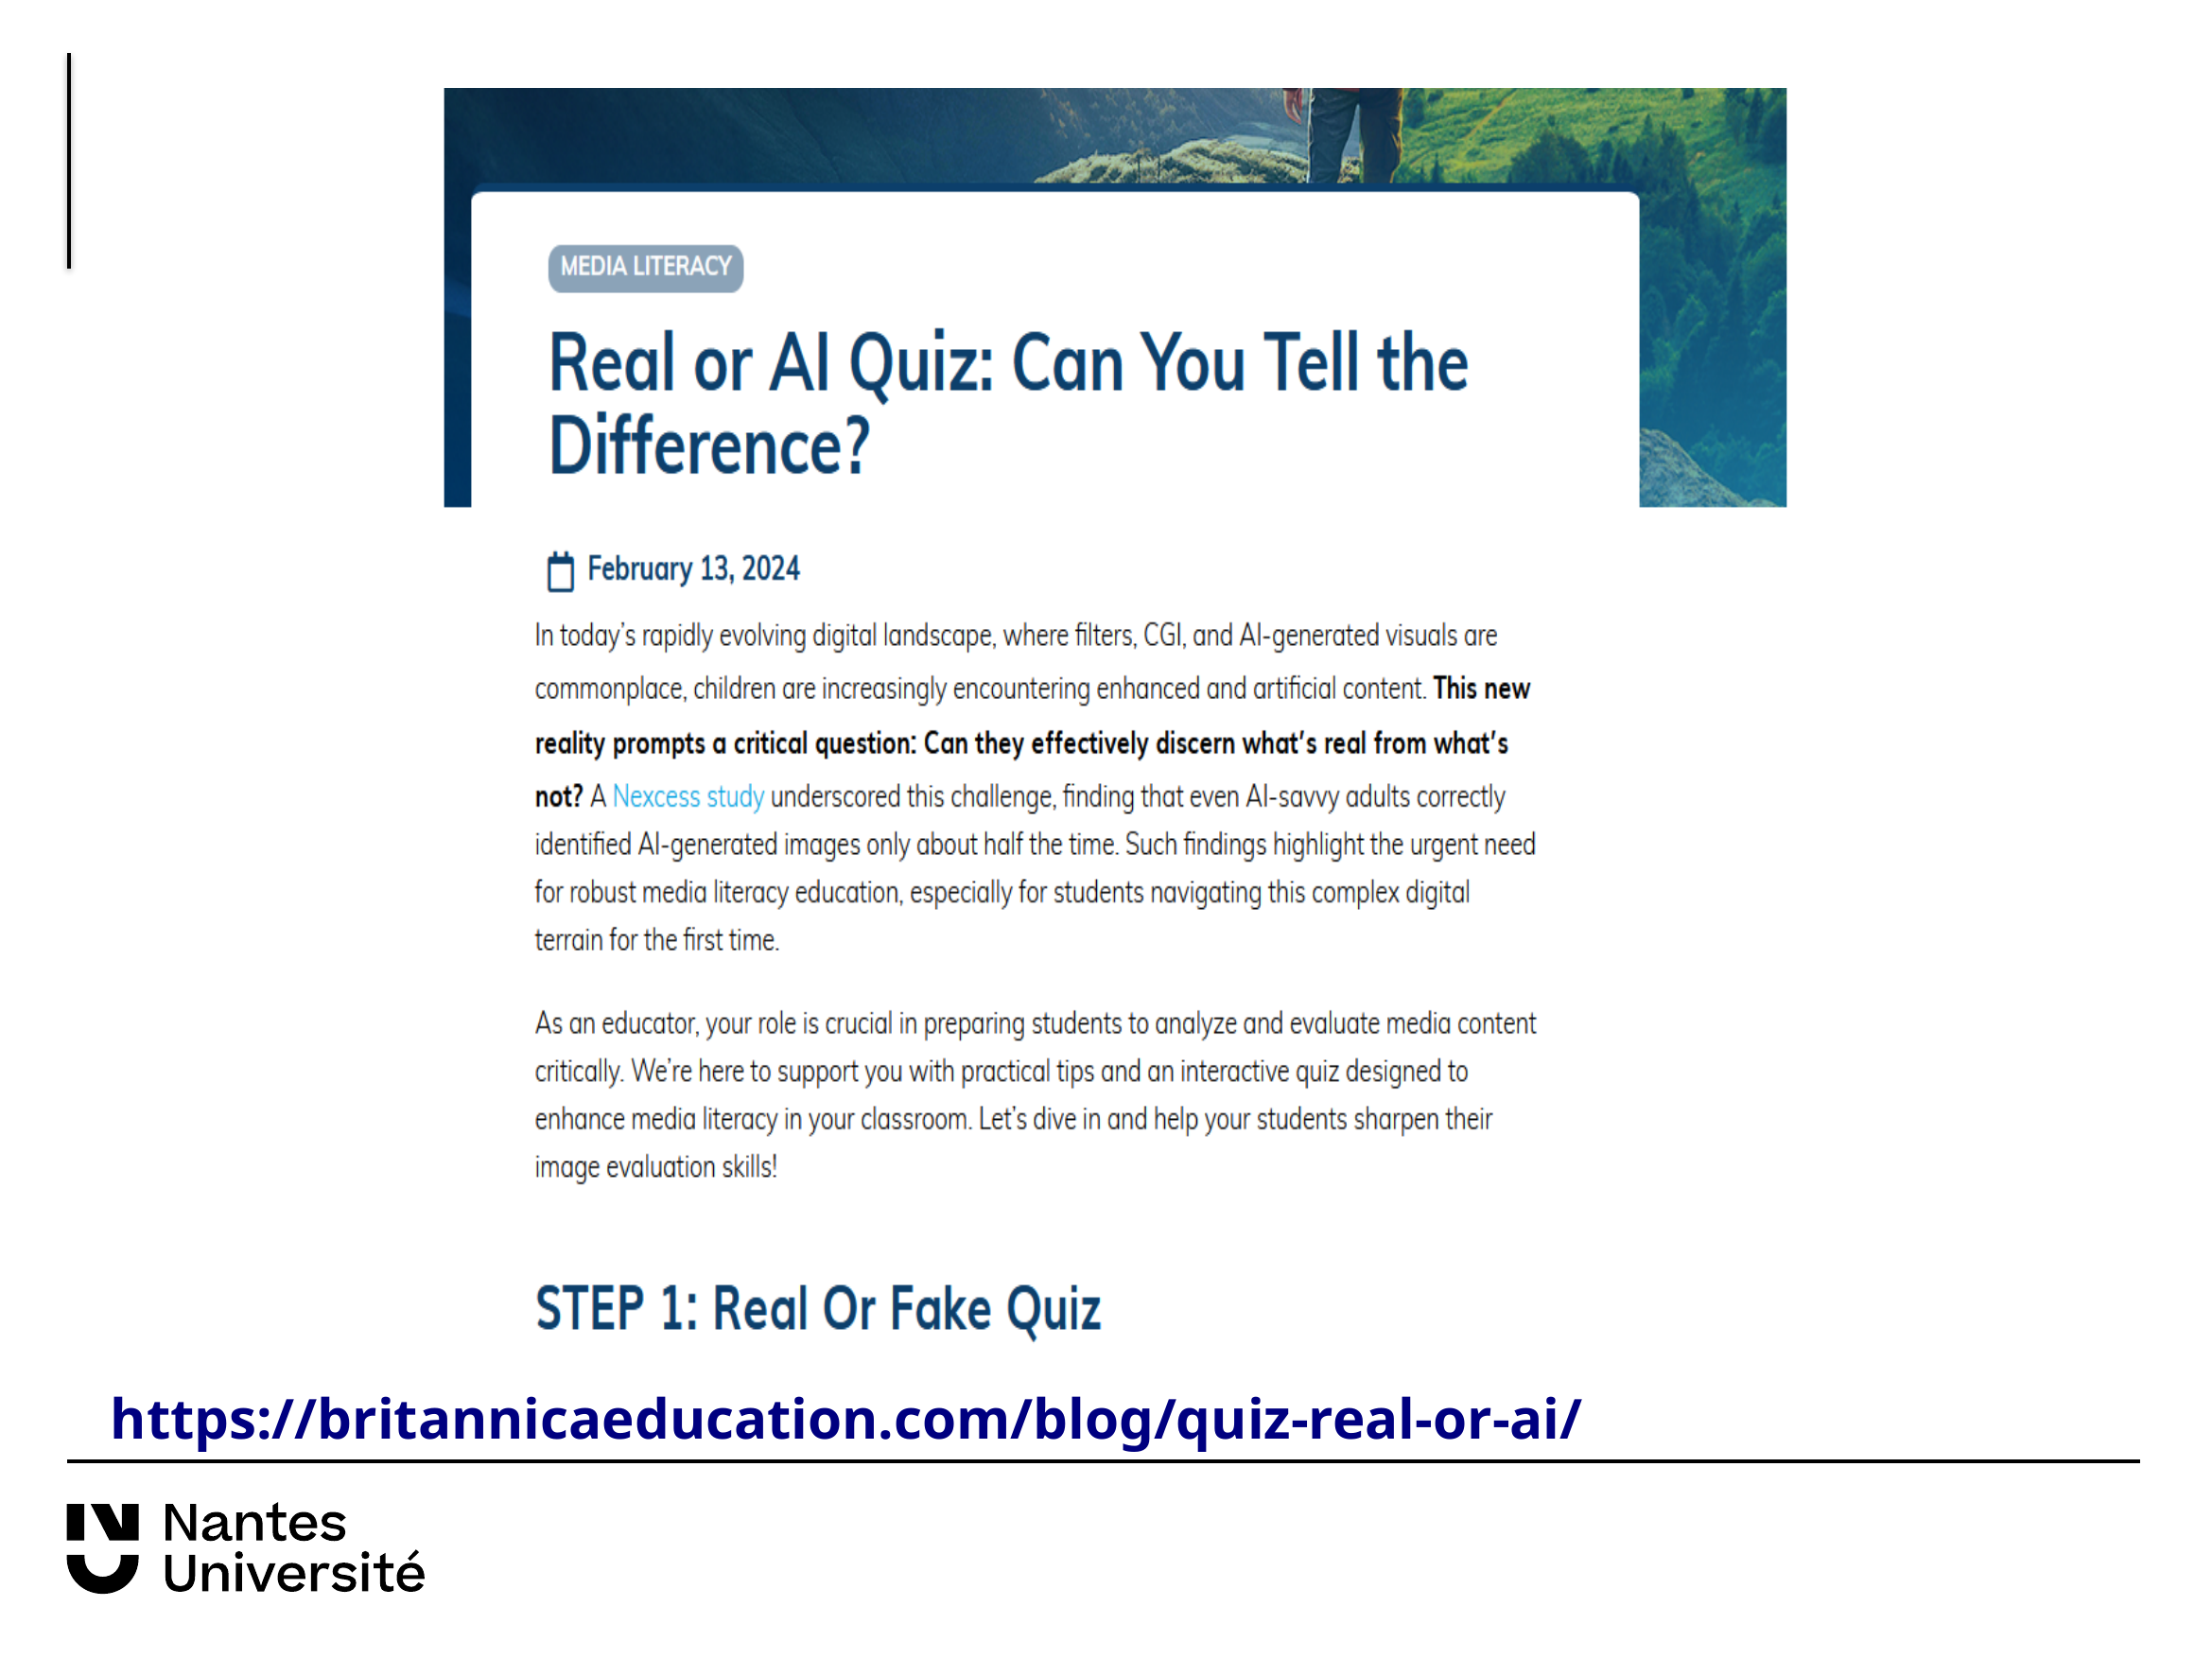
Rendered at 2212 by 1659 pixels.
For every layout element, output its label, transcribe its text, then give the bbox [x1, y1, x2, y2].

title https://britannicaeducation.com/blog/quiz-real-or-ai/ [110, 1372, 2101, 1463]
picture [444, 88, 1787, 1361]
